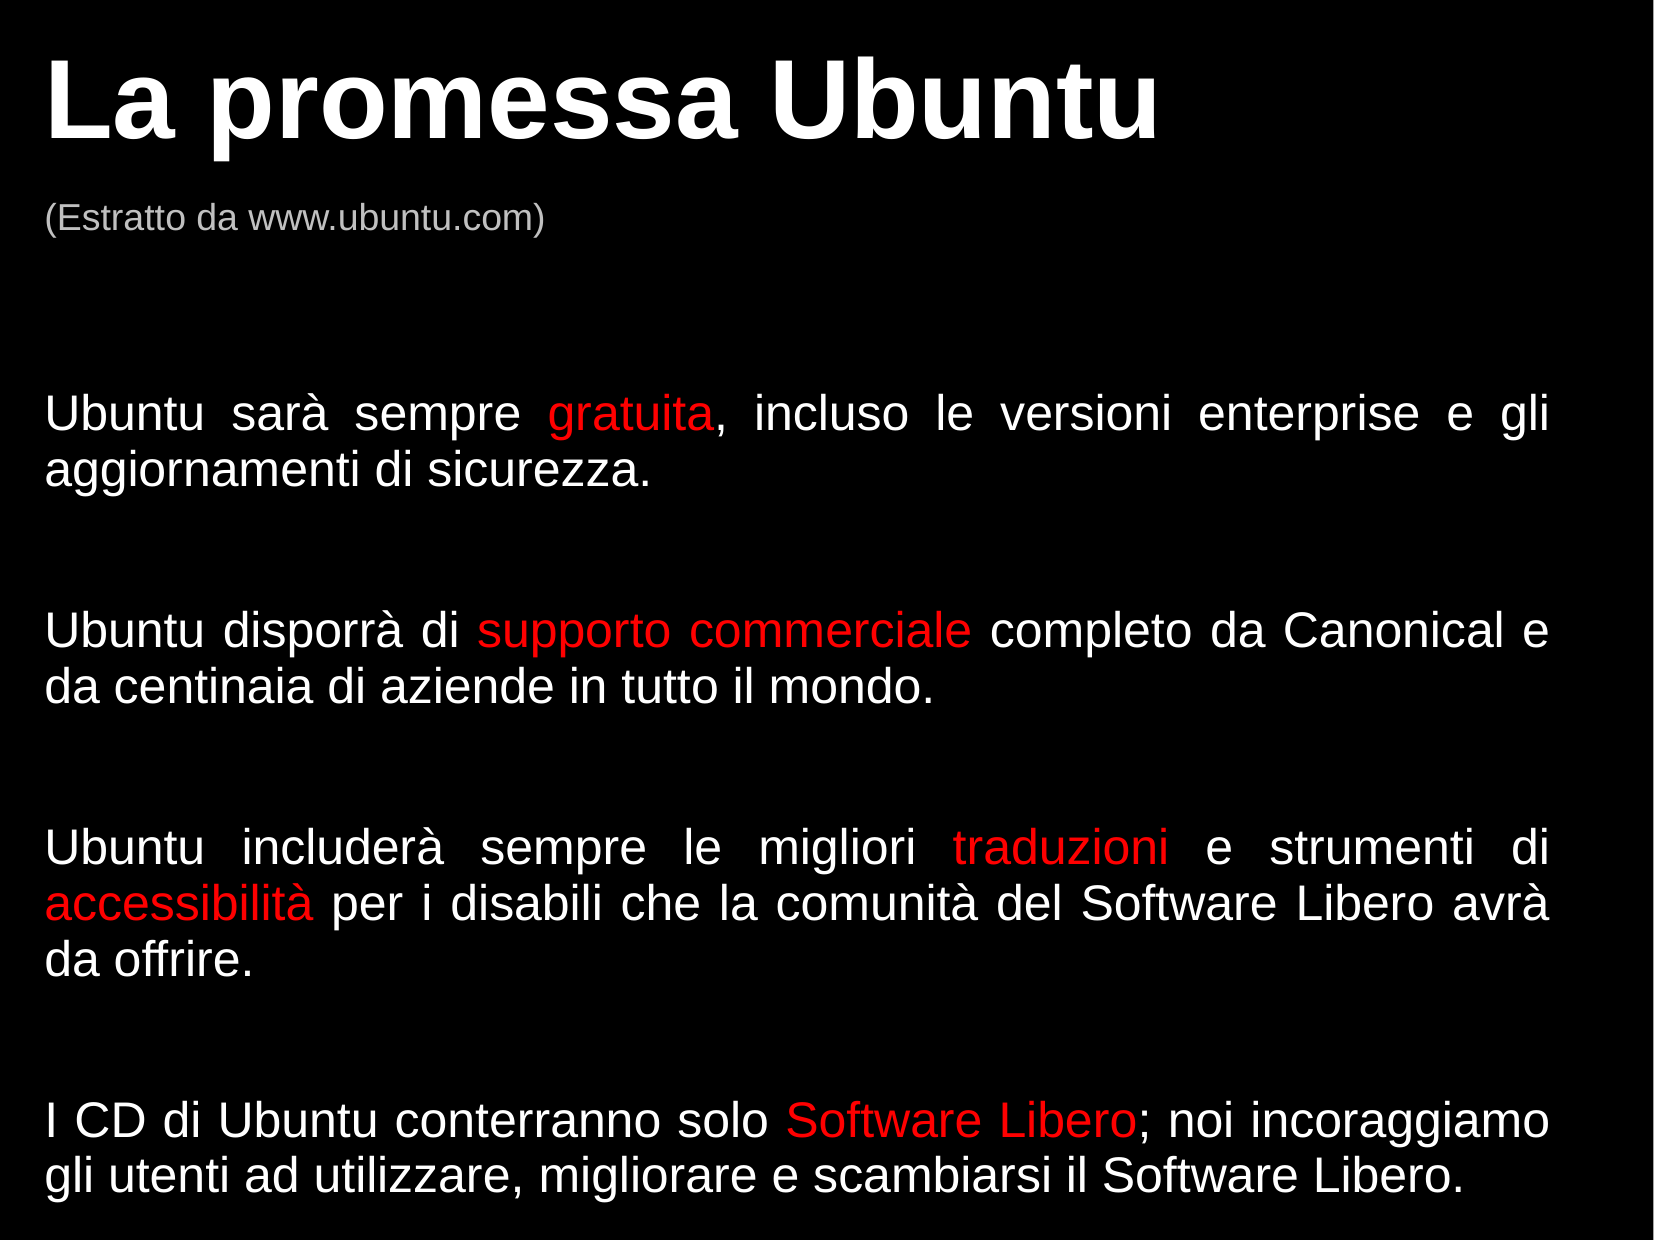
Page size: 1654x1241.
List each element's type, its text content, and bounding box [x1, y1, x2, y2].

text_box La promessa Ubuntu Ubuntu sarà sempre gratuita, incluso le versioni enterprise e gli aggiornamenti di sicurezza. Ubuntu disporrà di supporto commerciale completo da Canonical e da centinaia di aziende in tutto il mondo. Ubuntu includerà sempre le migliori traduzioni e strumenti di accessibilità per i disabili che la comunità del Software Libero avrà da offrire. I CD di Ubuntu conterranno solo Software Libero; noi incoraggiamo gli utenti ad utilizzare, migliorare e scambiarsi il Software Libero. [29, 29, 1565, 1211]
